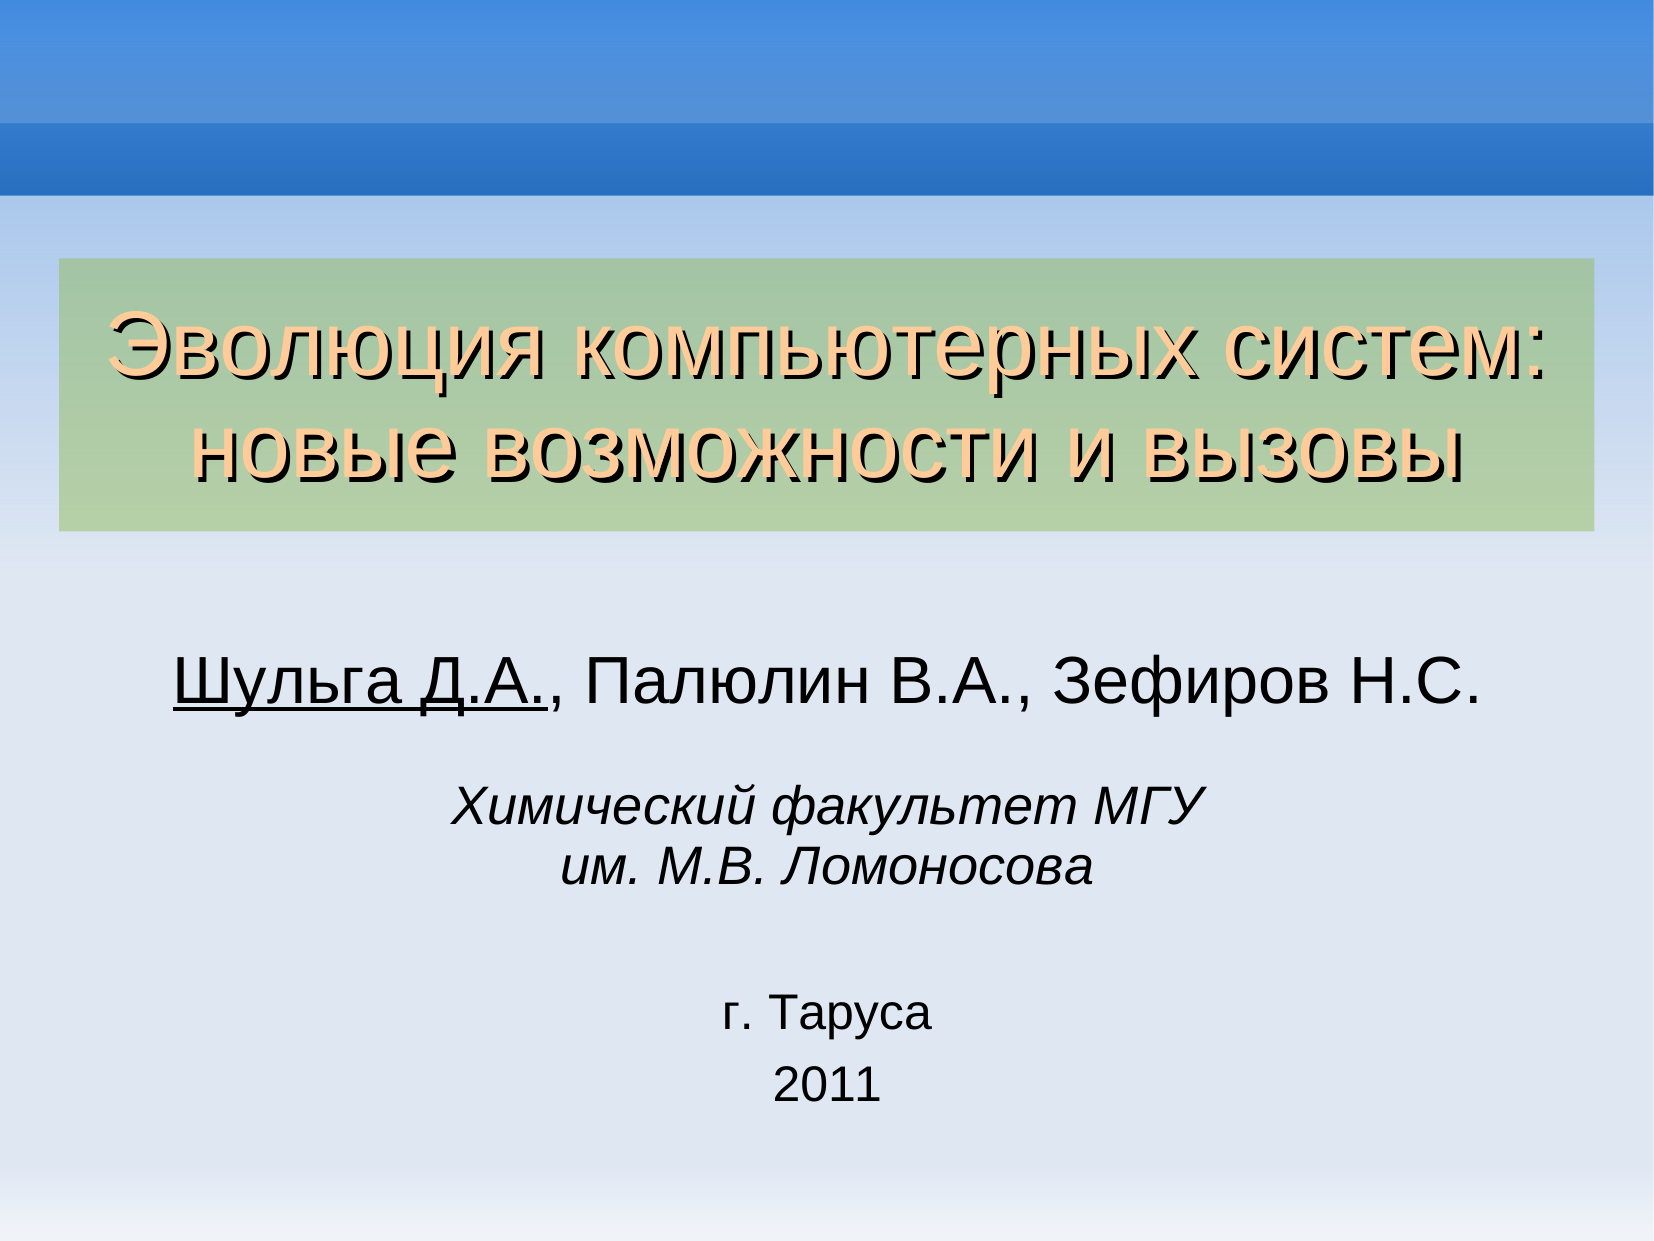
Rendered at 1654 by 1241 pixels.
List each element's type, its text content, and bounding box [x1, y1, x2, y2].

picture [0, 0, 1654, 1241]
title Эволюция компьютерных систем: новые возможности и вызовы [59, 258, 1595, 532]
text_box г. Таруса [590, 981, 1063, 1042]
text_box Химический факультет МГУ им. М.В. Ломоносова [420, 775, 1235, 896]
subtitle Шульга Д.А., Палюлин В.А., Зефиров Н.С. [84, 637, 1573, 724]
text_box 2011 [747, 1047, 910, 1123]
